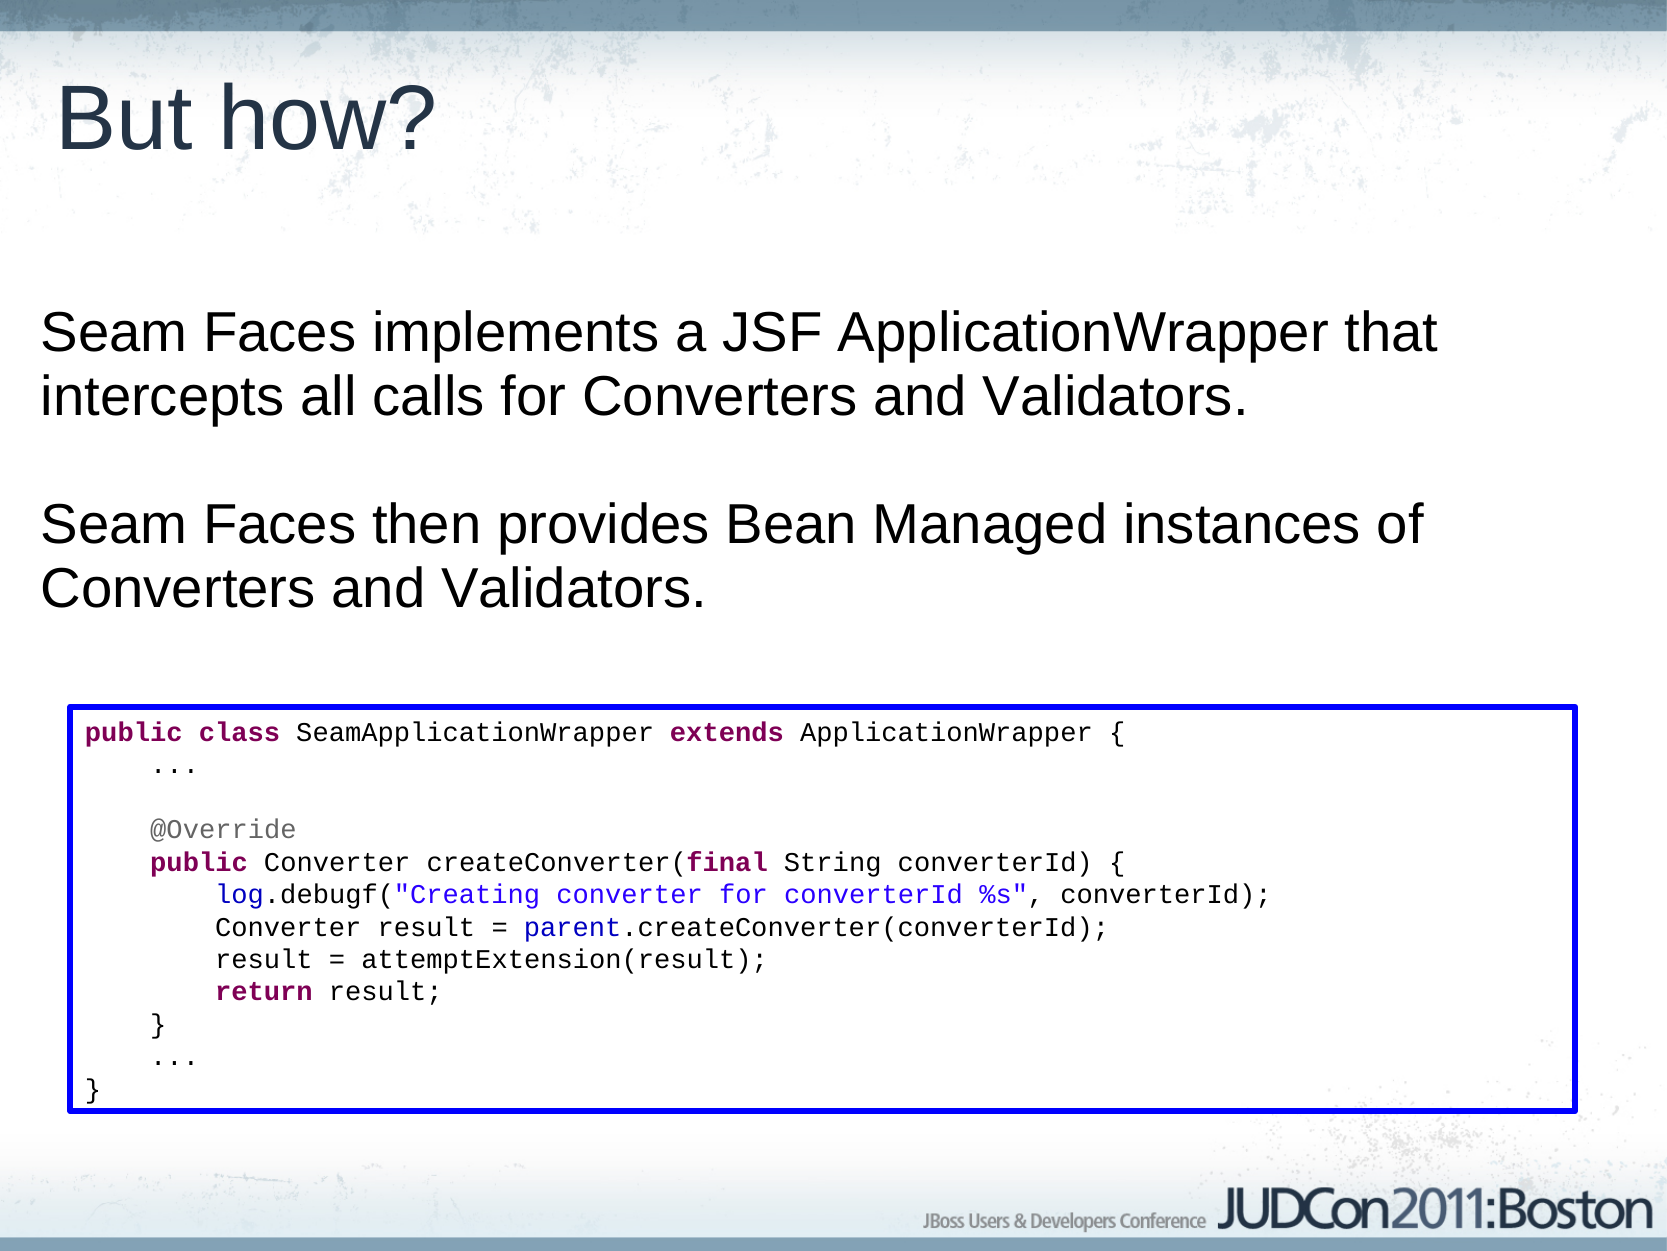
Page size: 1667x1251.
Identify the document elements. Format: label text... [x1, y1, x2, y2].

list Seam Faces implements a JSF ApplicationWrapper that intercepts all calls for Converters and Validators. Seam Faces then provides Bean Managed instances of Converters and Validators. [40, 300, 1627, 1201]
picture [0, 0, 1667, 1251]
title But how? [40, 50, 1627, 216]
text_box public class SeamApplicationWrapper extends ApplicationWrapper { ... @Override public Converter createConverter(final String converterId) { log.debugf("Creating converter for converterId %s", converterId); Converter result = parent.createConverter(converterId); result = attemptExtension(result); return result; } ... } [70, 706, 1576, 1112]
